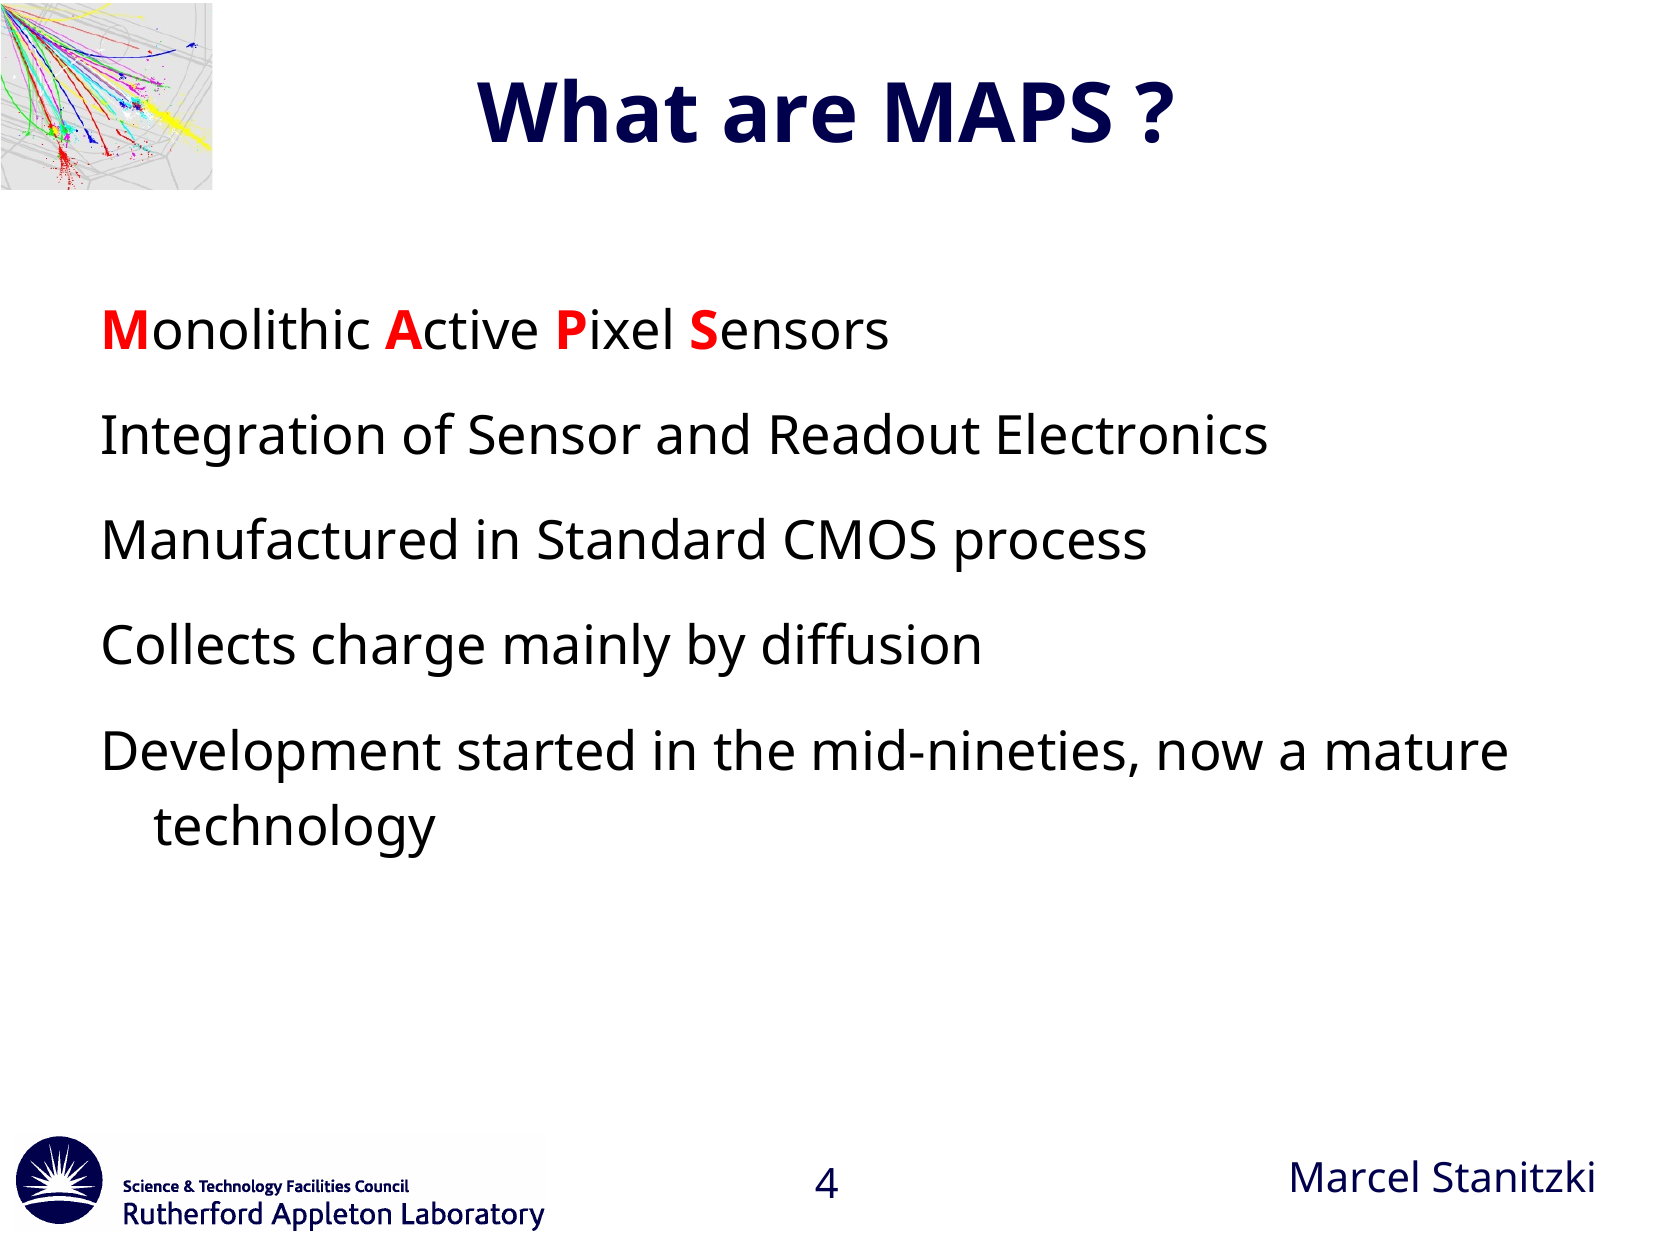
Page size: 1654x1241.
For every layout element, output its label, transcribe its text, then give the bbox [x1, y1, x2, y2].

picture [0, 3, 213, 190]
picture [14, 1133, 545, 1231]
list Monolithic Active Pixel Sensors Integration of Sensor and Readout Electronics Manufactured in Standard CMOS process Collects charge mainly by diffusion Development started in the mid-nineties, now a mature technology [82, 290, 1538, 1094]
title What are MAPS ? [203, 5, 1451, 213]
